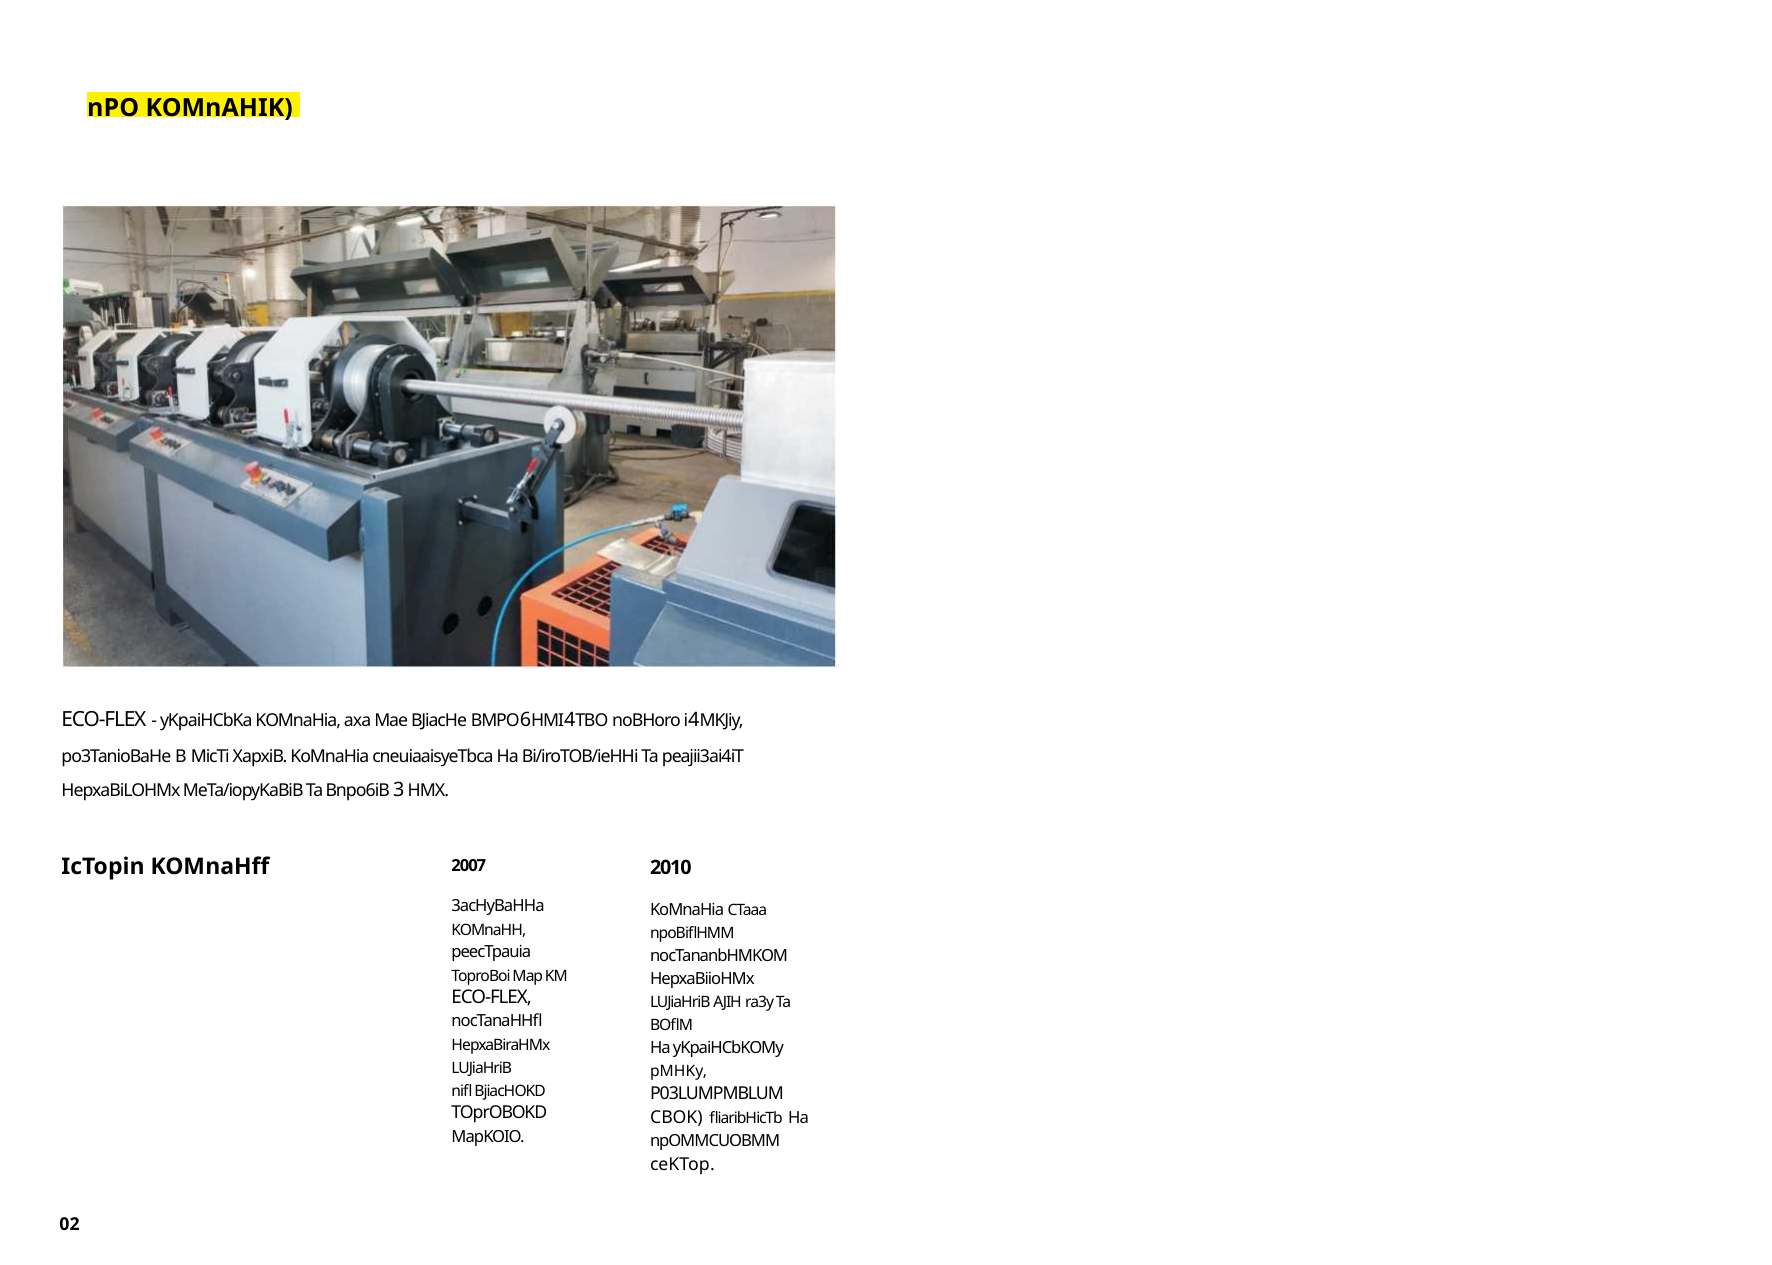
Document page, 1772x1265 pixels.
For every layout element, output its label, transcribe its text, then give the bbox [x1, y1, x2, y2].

picture [62, 205, 837, 668]
text_box ECO-FLEX - yKpaiHCbKa KOMnaHia, axa Mae BJiacHe bmpo6hmi4tbo noBHoro i4MKJiy, po3TanioBaHe b MicTi XapxiB. KoMnaHia cneuiaaisyeTbca Ha Bi/iroTOB/ieHHi Ta peajii3ai4iT HepxaBiLOHMx MeTa/iopyKaBiB Ta Bnpo6iB 3 hmx. [61, 695, 842, 792]
text_box 2007 3acHyBaHHa KOMnaHH, peecTpauia ToproBoi Map KM ECO-FLEX, nocTanaHHfl HepxaBiraHMx LUJiaHriB nifl BjiacHOKD TOprOBOKD MapKOIO. [451, 855, 598, 1159]
text_box 2010 KoMnaHia CTaaa npoBiflHMM nocTananbHMKOM HepxaBiioHMx LUJiaHriB ajih ra3y Ta BOflM Ha yKpaiHCbKOMy pMHKy, P03LUMPMBLUM cbok) fliaribHicTb Ha npOMMCUOBMM ceKTop. [650, 855, 810, 1182]
text_box 02 [59, 1213, 88, 1234]
text_box nPO KOMnAHIK) [87, 92, 300, 117]
text_box IcTopin KOMnaHff [61, 851, 264, 881]
